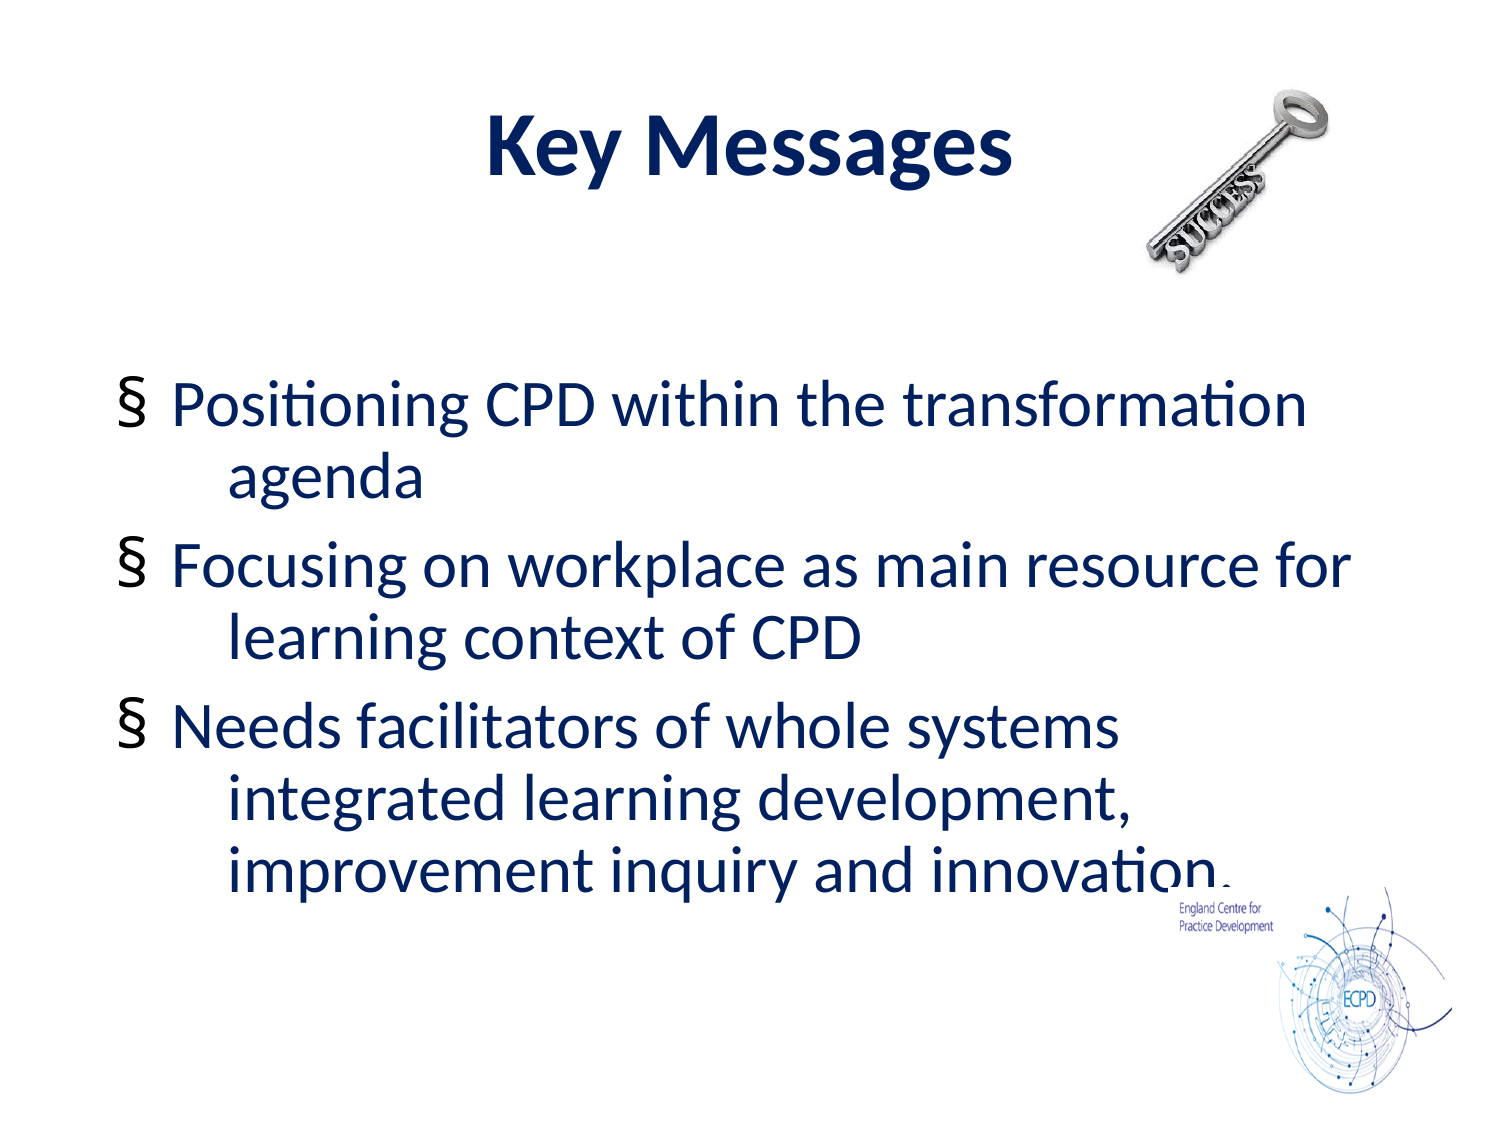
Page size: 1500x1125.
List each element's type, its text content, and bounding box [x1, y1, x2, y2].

list Positioning CPD within the transformation agenda Focusing on workplace as main resource for learning context of CPD Needs facilitators of whole systems integrated learning development, improvement inquiry and innovation. [100, 361, 1404, 928]
title Key Messages [75, 45, 1426, 233]
picture [1127, 82, 1342, 290]
picture [1168, 887, 1452, 1101]
